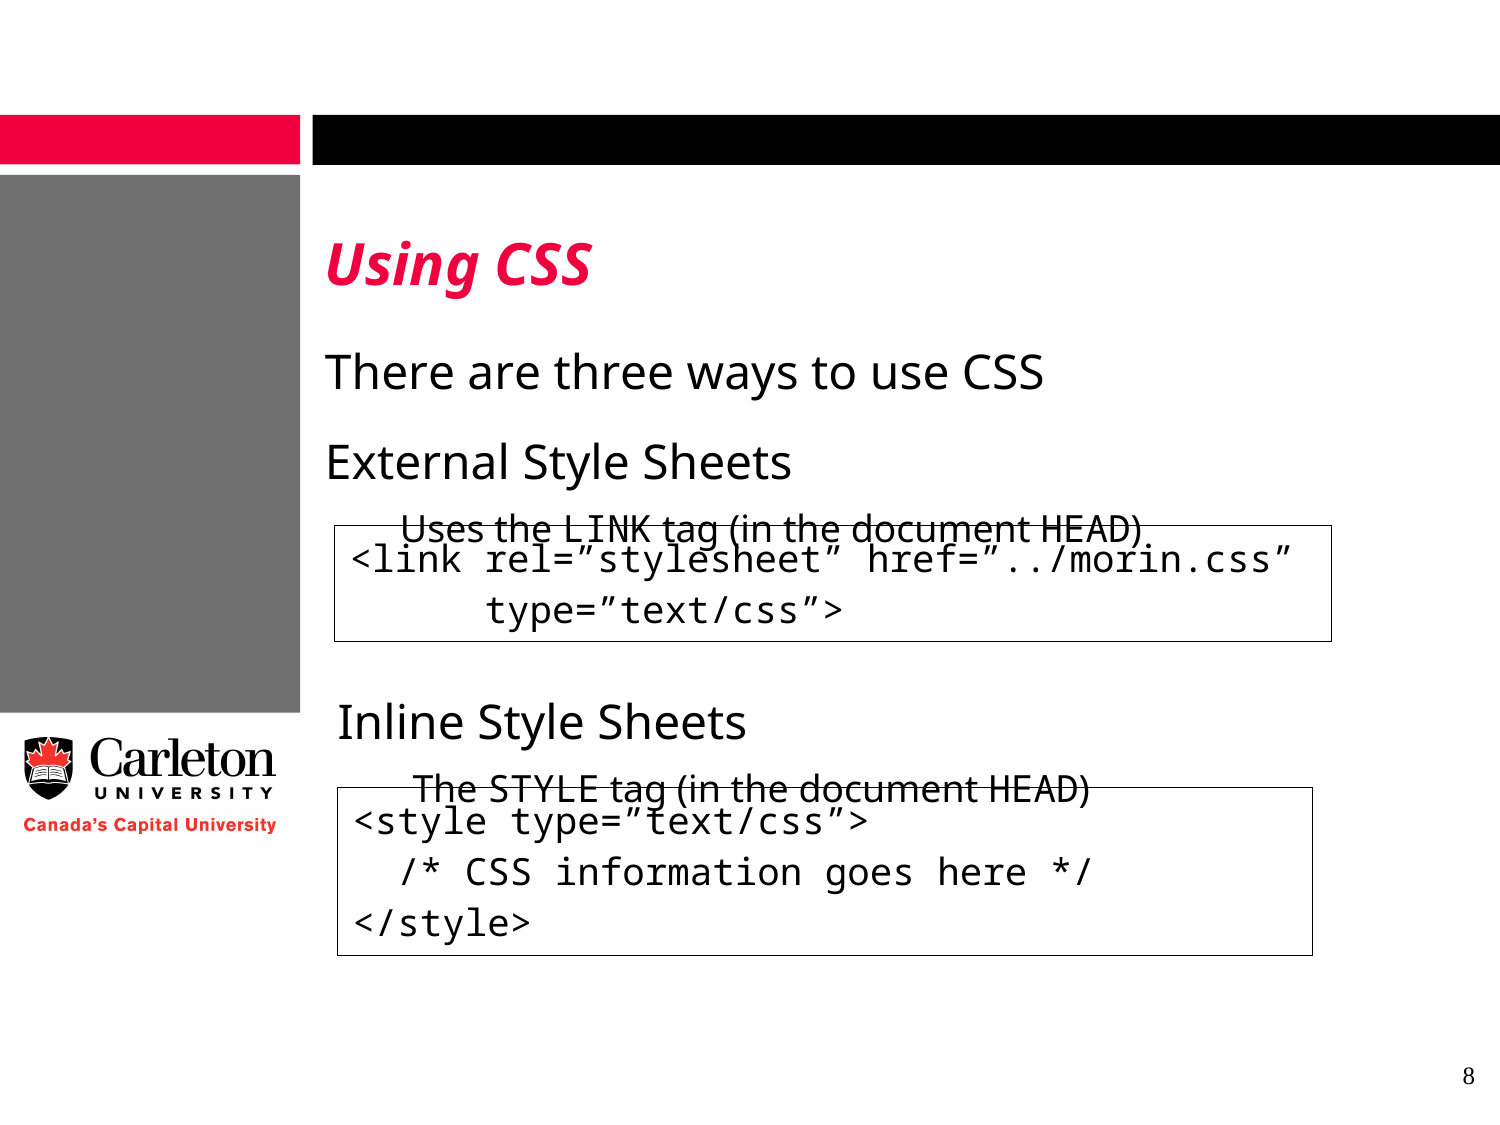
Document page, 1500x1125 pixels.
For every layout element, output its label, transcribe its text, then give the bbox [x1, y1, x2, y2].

picture [24, 737, 276, 834]
list There are three ways to use CSS External Style Sheets Uses the LINK tag (in the document HEAD) [324, 324, 1450, 520]
text_box <link rel=”stylesheet” href=”../morin.css” type=”text/css”> [334, 525, 1332, 631]
text_box <style type=”text/css”> /* CSS information goes here */ </style> [337, 787, 1313, 939]
title Using CSS [324, 194, 1450, 324]
list Inline Style Sheets The STYLE tag (in the document HEAD) [337, 675, 1463, 788]
